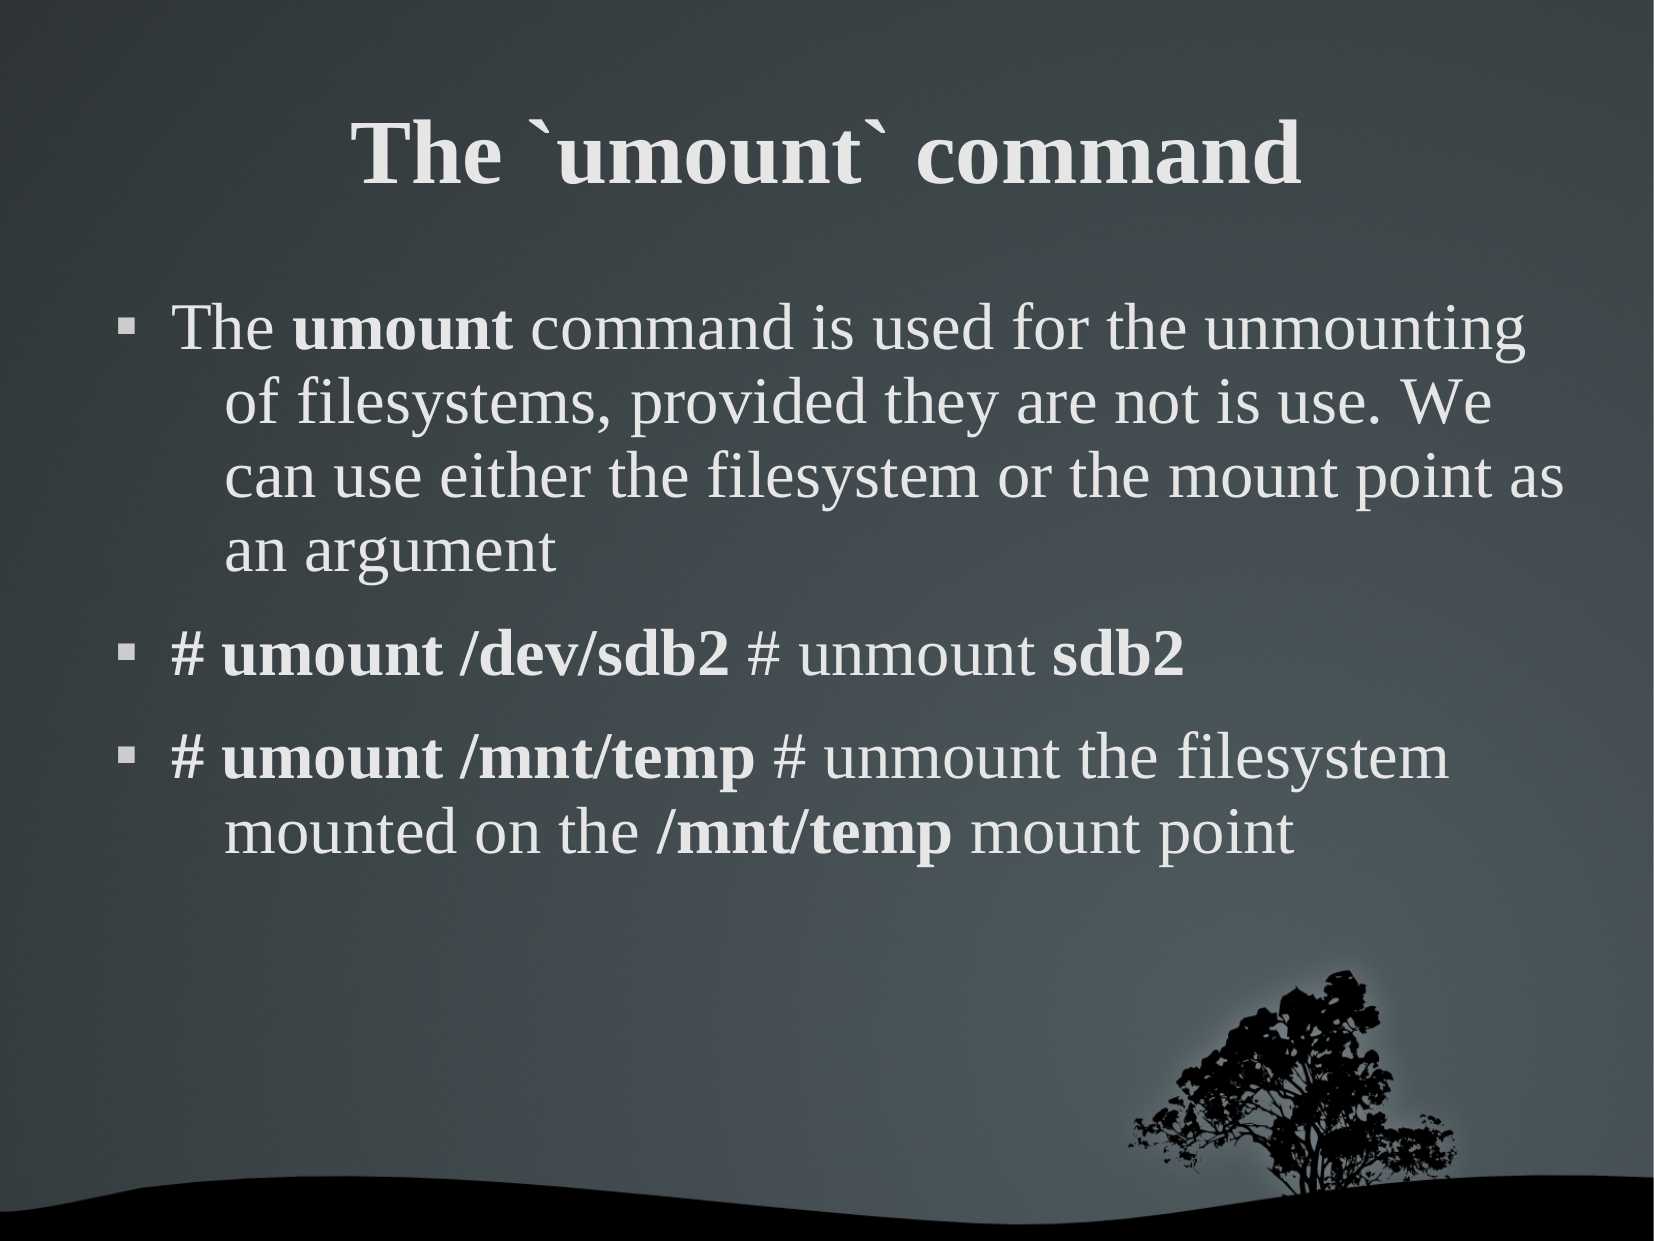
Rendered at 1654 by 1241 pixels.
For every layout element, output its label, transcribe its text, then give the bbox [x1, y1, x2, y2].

picture [0, 0, 1654, 1241]
list The umount command is used for the unmounting of filesystems, provided they are not is use. We can use either the filesystem or the mount point as an argument # umount /dev/sdb2 # unmount sdb2 # umount /mnt/temp # unmount the filesystem mounted on the /mnt/temp mount point [82, 290, 1571, 1190]
title The `umount` command [82, 49, 1571, 257]
